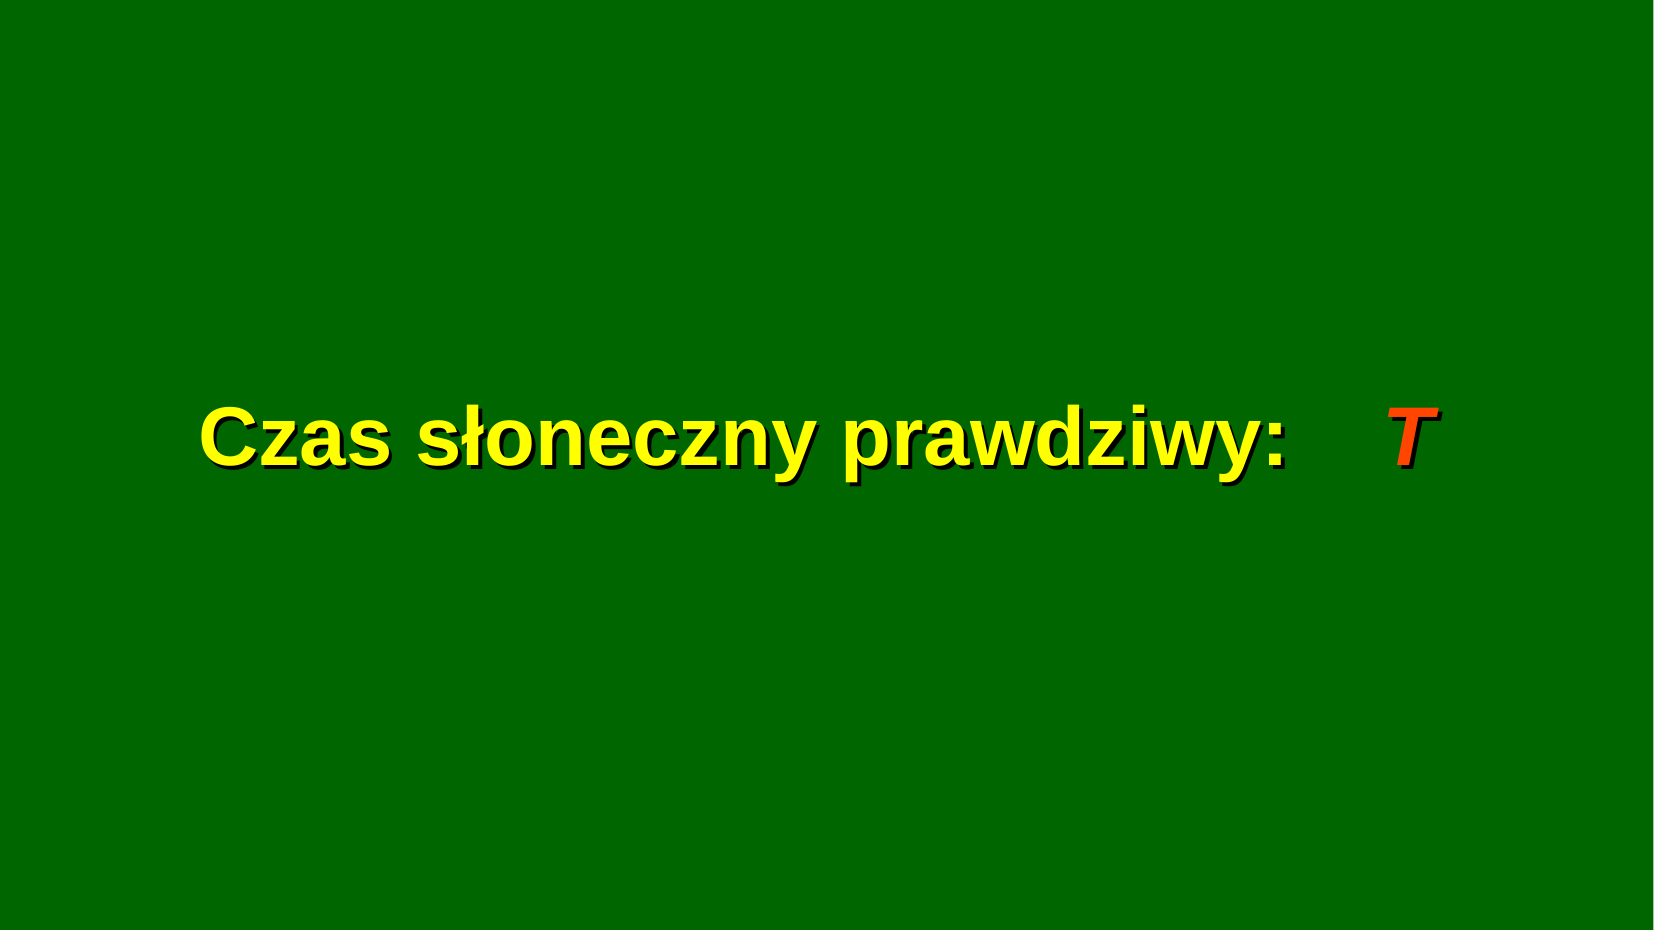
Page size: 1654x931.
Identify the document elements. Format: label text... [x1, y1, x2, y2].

title Czas słoneczny prawdziwy: T [142, 344, 1490, 531]
